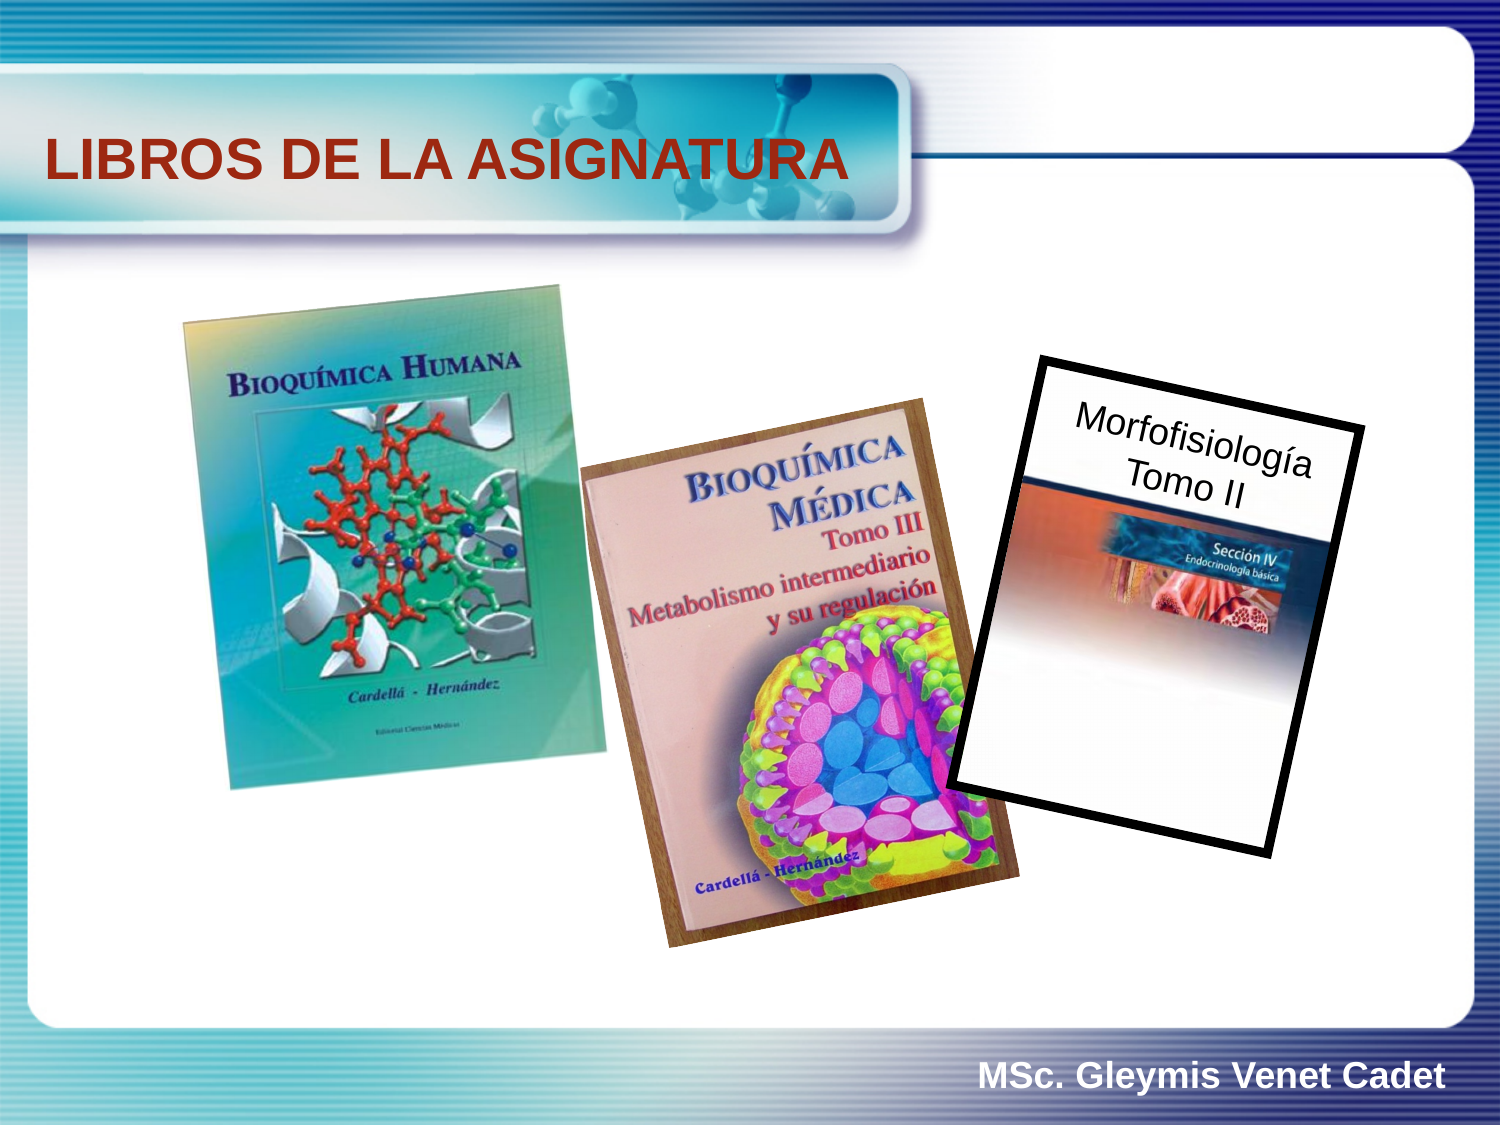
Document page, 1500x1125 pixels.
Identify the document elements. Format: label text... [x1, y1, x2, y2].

picture [0, 0, 1500, 1125]
text_box Morfofisiología Tomo II [1017, 372, 1363, 548]
title LIBROS DE LA ASIGNATURA [29, 107, 1042, 206]
text_box MSc. Gleymis Venet Cadet [962, 1043, 1472, 1104]
